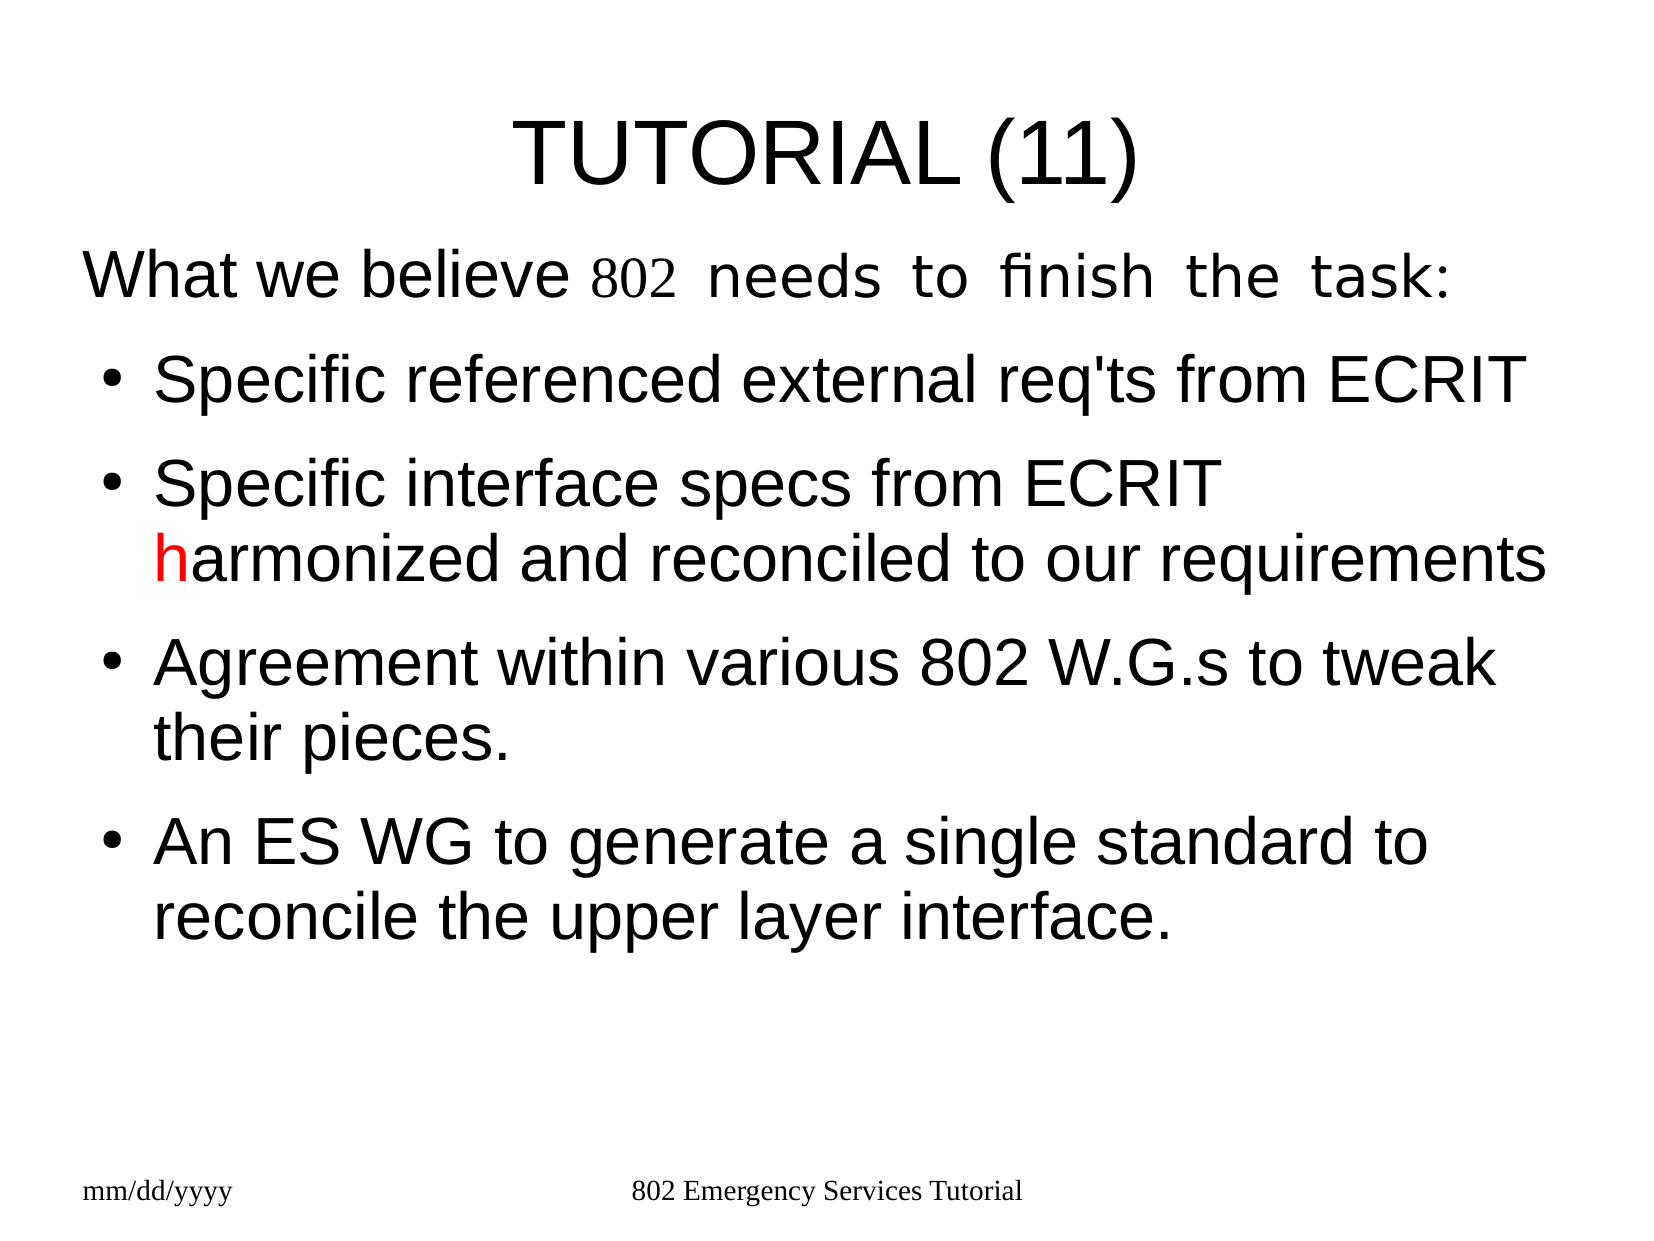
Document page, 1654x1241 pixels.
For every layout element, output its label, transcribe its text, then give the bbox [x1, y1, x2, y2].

title TUTORIAL (11) [82, 49, 1571, 237]
list What we believe 802 needs to finish the task: Specific referenced external req'ts from ECRIT Specific interface specs from ECRIT harmonized and reconciled to our requirements Agreement within various 802 W.G.s to tweak their pieces. An ES WG to generate a single standard to reconcile the upper layer interface. [82, 237, 1571, 1041]
